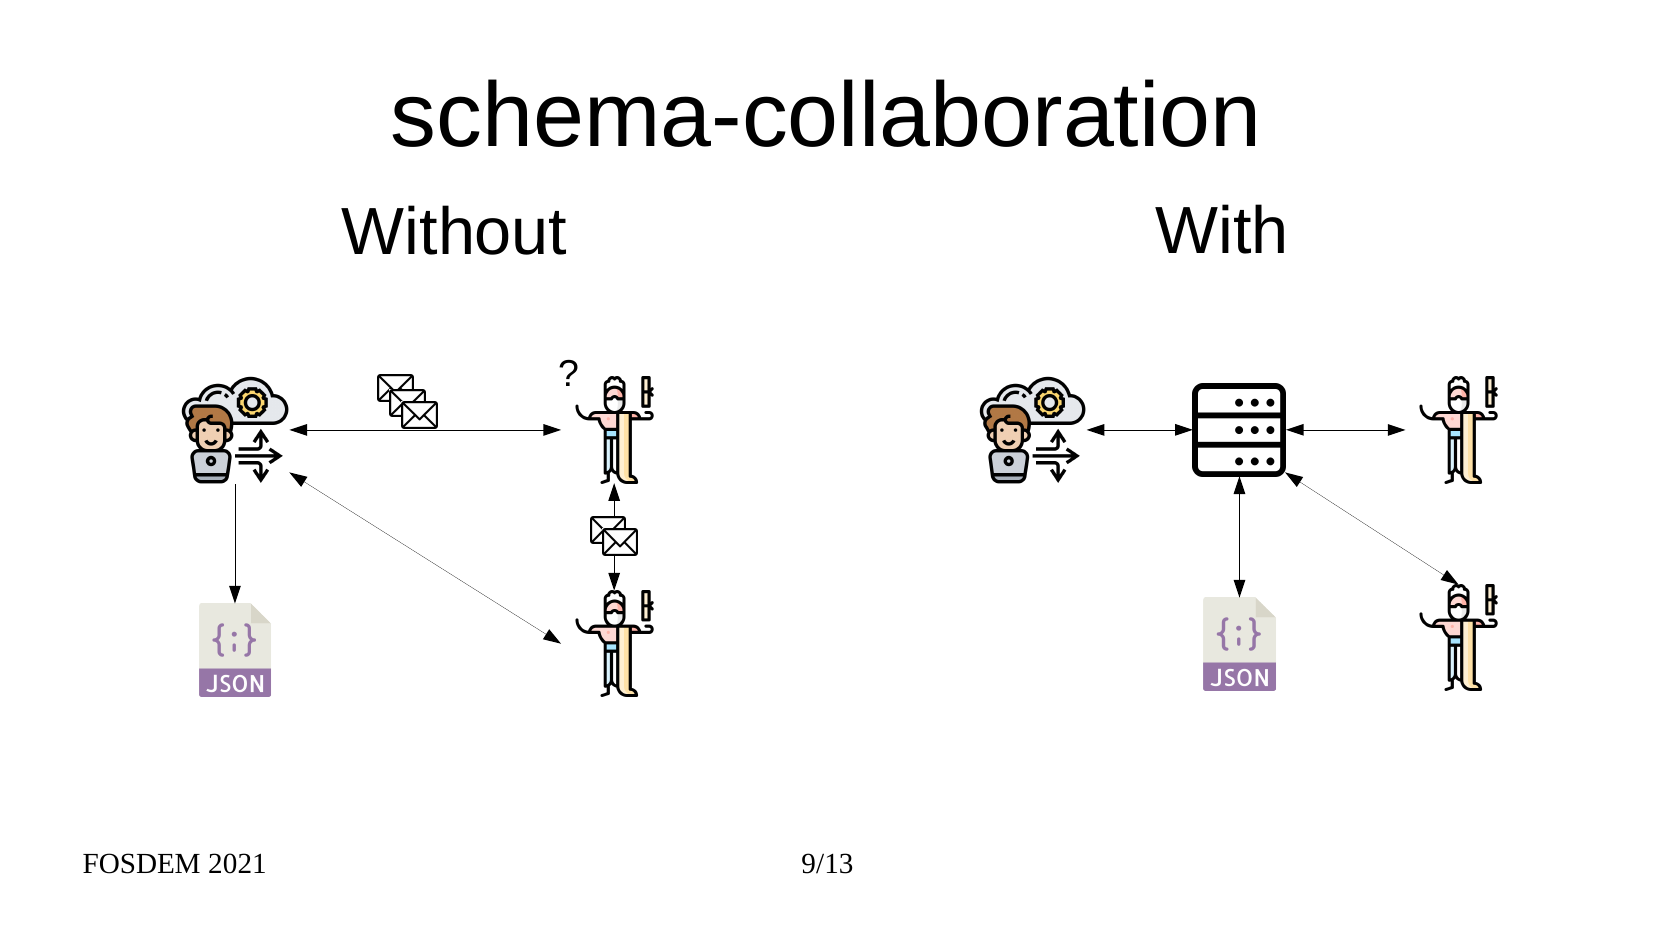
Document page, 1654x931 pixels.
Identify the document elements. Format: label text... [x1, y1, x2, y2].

list With [850, 192, 1595, 284]
picture [188, 603, 282, 697]
text_box ? [543, 344, 591, 402]
picture [1405, 584, 1512, 691]
list Without [82, 193, 827, 272]
picture [1192, 597, 1287, 691]
picture [561, 590, 668, 697]
picture [377, 374, 438, 429]
picture [590, 516, 638, 556]
picture [1192, 383, 1286, 477]
title schema-collaboration [82, 37, 1571, 193]
picture [1405, 376, 1512, 484]
picture [561, 376, 668, 484]
picture [978, 375, 1087, 485]
picture [180, 375, 290, 485]
